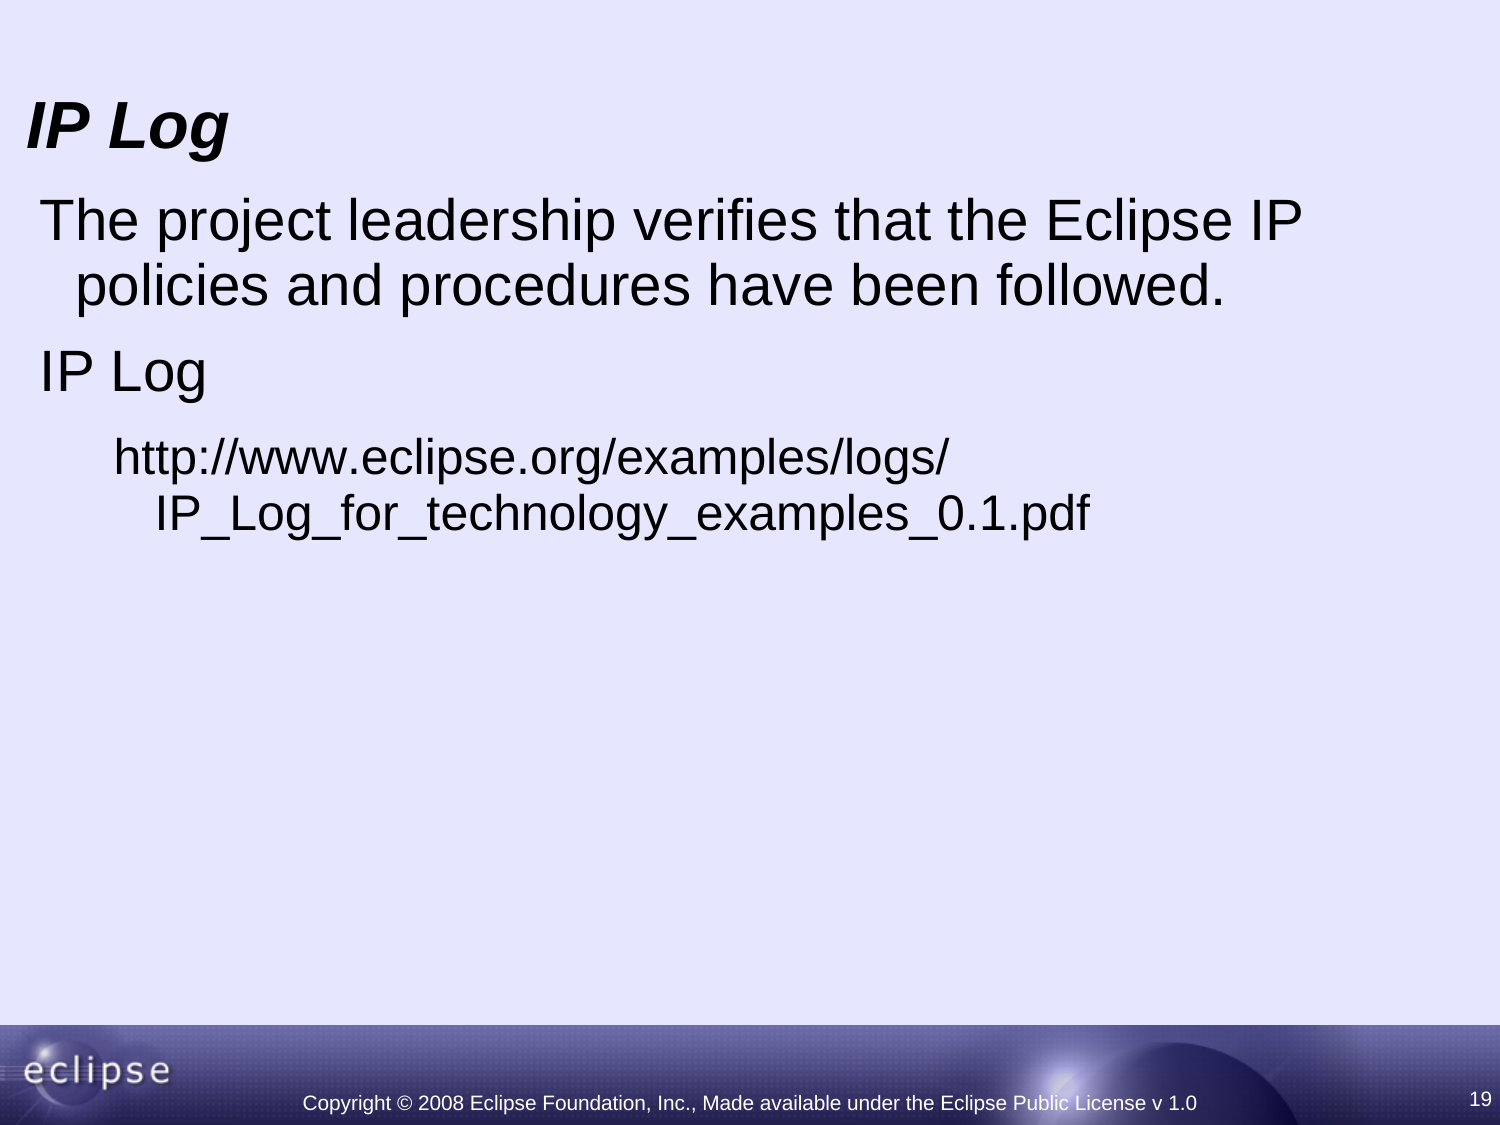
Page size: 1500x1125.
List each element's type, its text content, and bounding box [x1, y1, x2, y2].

picture [0, 1025, 1500, 1125]
title IP Log [26, 77, 1474, 179]
list The project leadership verifies that the Eclipse IP policies and procedures have been followed. IP Log http://www.eclipse.org/examples/logs/IP_Log_for_technology_examples_0.1.pdf [37, 187, 1463, 1021]
